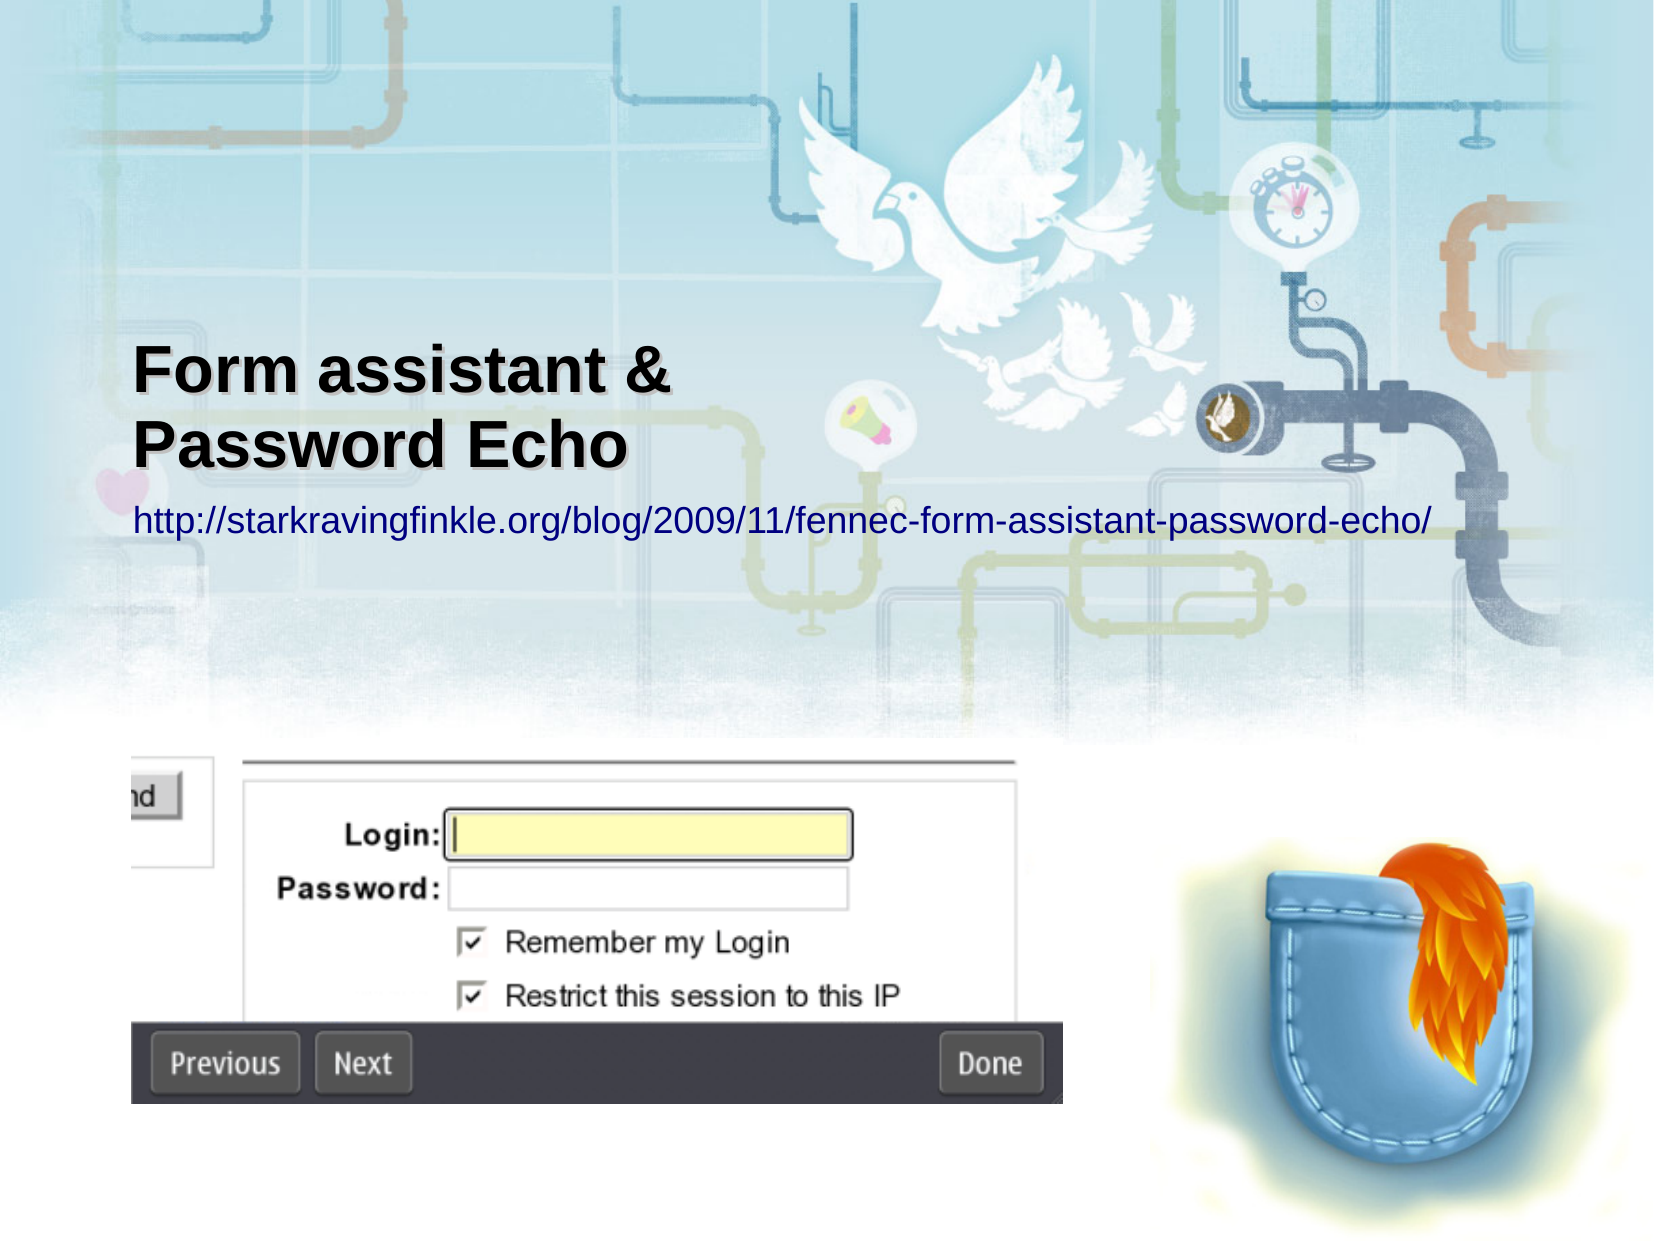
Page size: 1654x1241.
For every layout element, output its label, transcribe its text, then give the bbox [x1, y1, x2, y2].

text_box Form assistant & Password Echo [118, 324, 1182, 490]
text_box http://starkravingfinkle.org/blog/2009/11/fennec-form-assistant-password-echo/ [118, 491, 1506, 591]
picture [1150, 837, 1654, 1241]
picture [0, 0, 1654, 1104]
